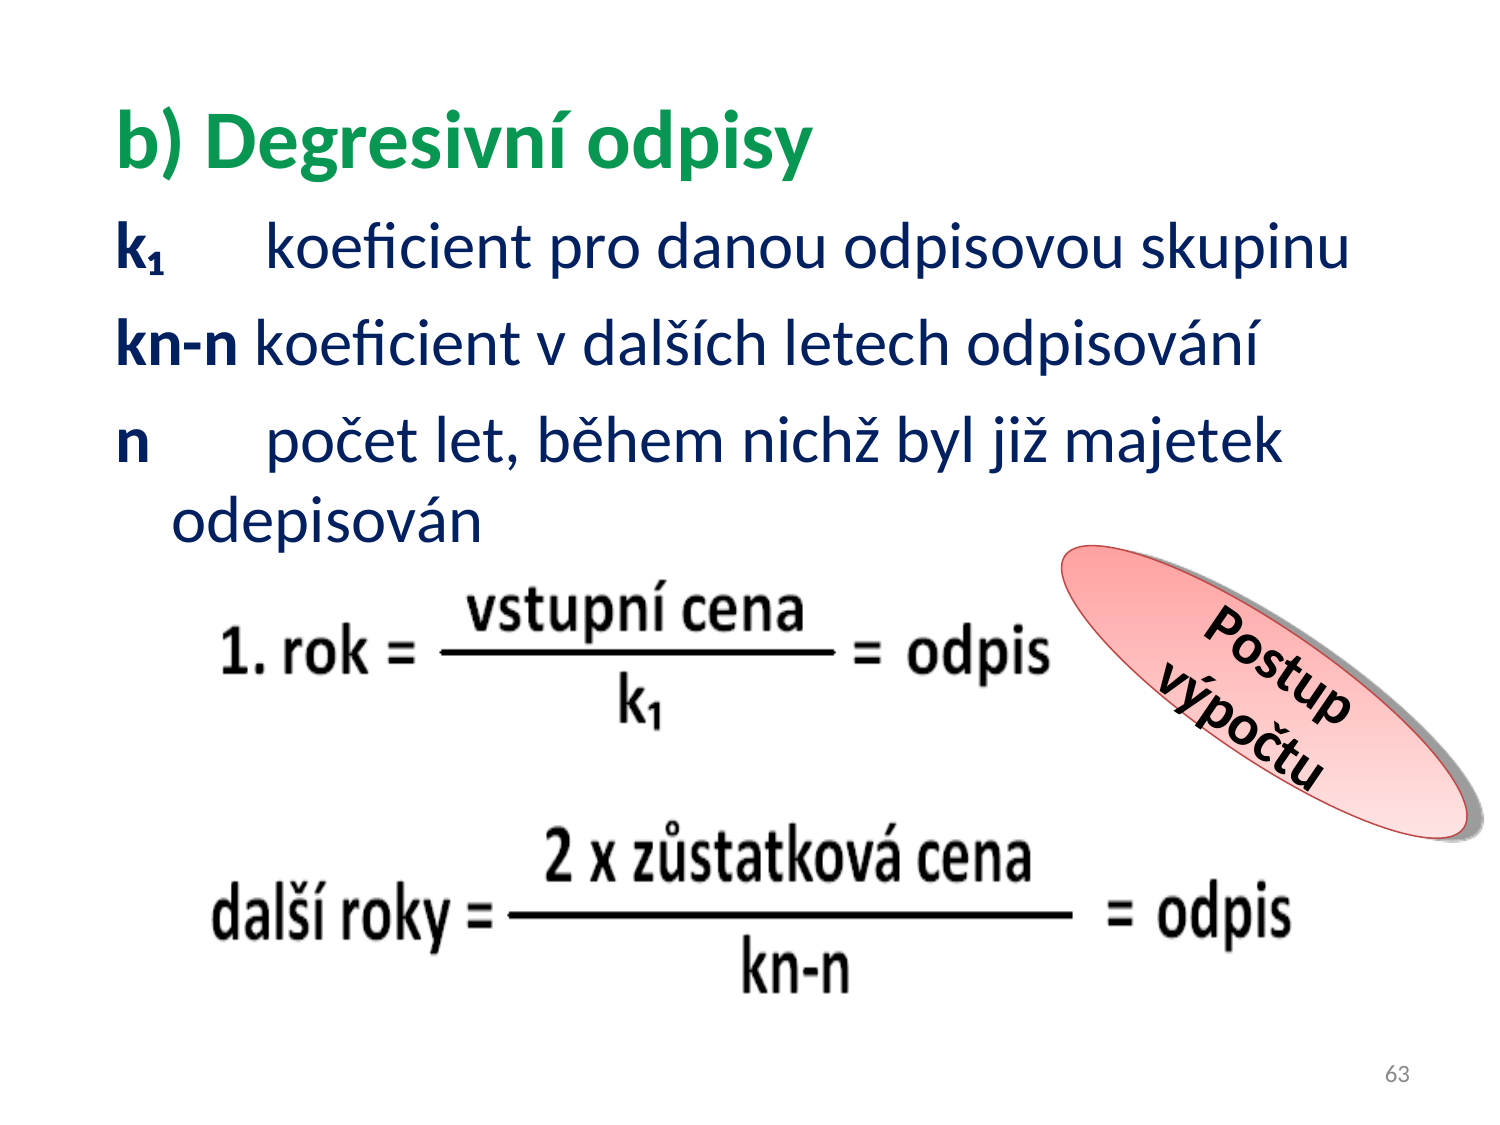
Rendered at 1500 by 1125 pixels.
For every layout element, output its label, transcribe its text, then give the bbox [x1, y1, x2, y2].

picture [206, 562, 1070, 752]
text_box Postup výpočtu [1061, 545, 1468, 839]
list b) Degresivní odpisy k₁ koeficient pro danou odpisovou skupinu kn-n koeficient v dalších letech odpisování n počet let, během nichž byl již majetek odepisován [100, 78, 1451, 1125]
picture [194, 810, 1318, 1024]
text_box <číslo> [1074, 1042, 1426, 1103]
